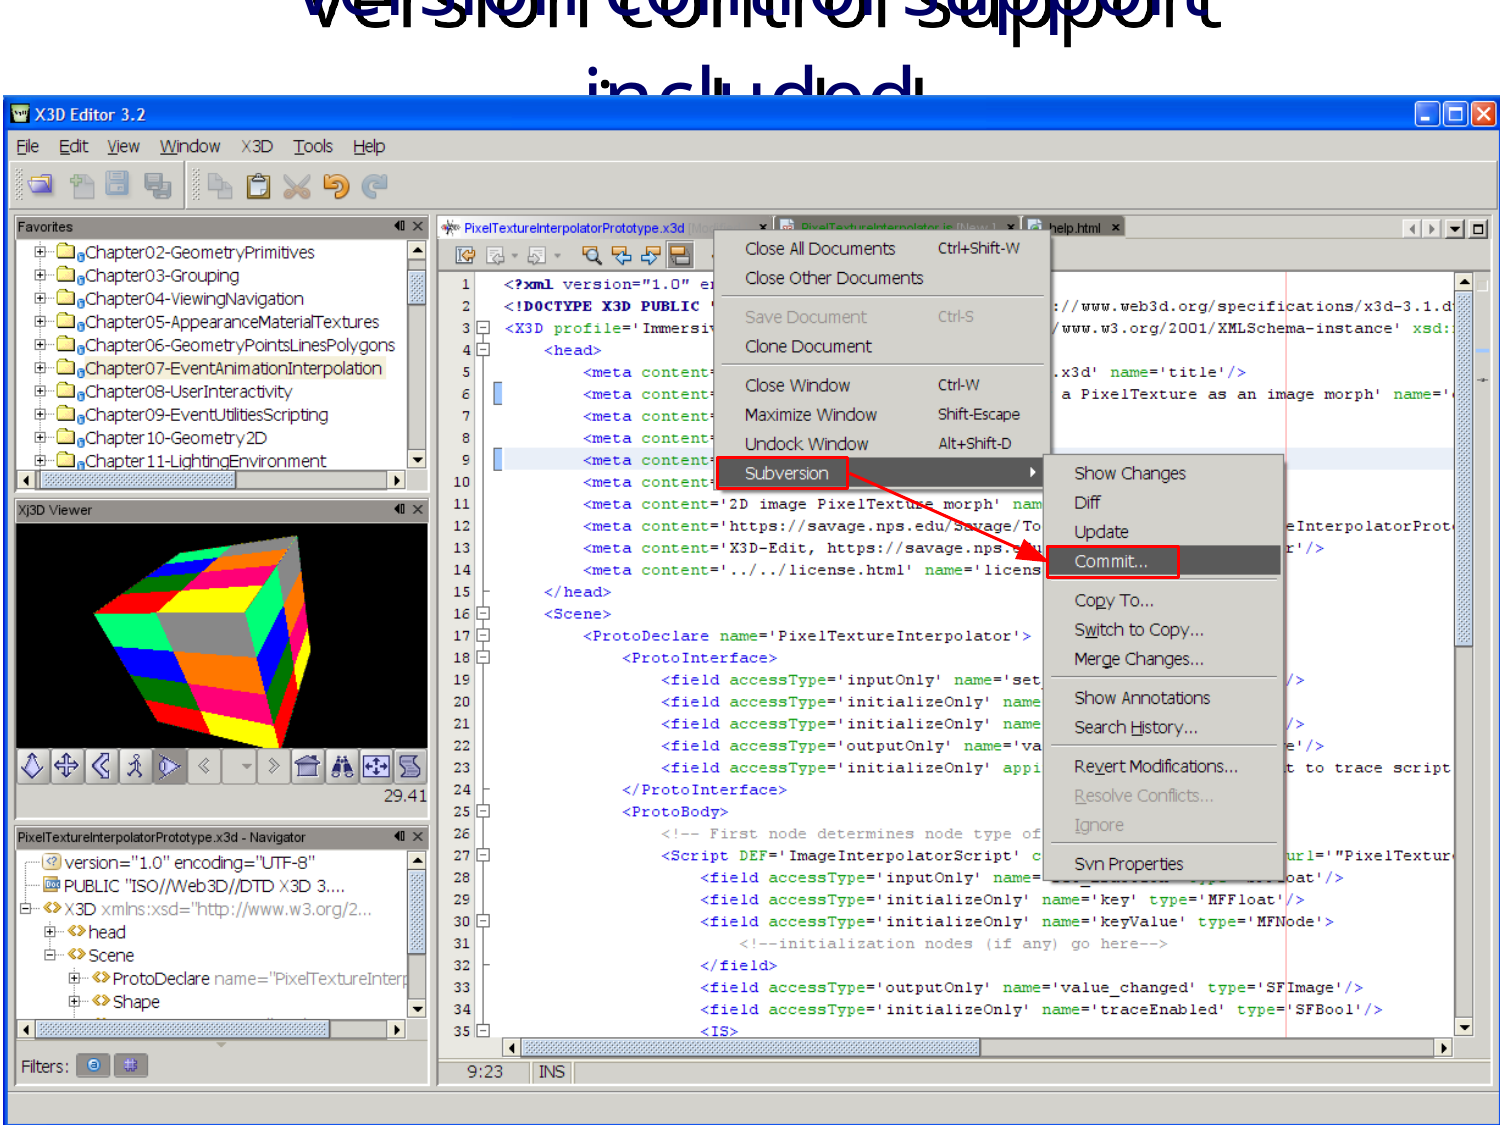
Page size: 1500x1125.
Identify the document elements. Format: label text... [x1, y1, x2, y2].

picture [3, 95, 1500, 1125]
title Version control support included [112, 0, 1388, 91]
